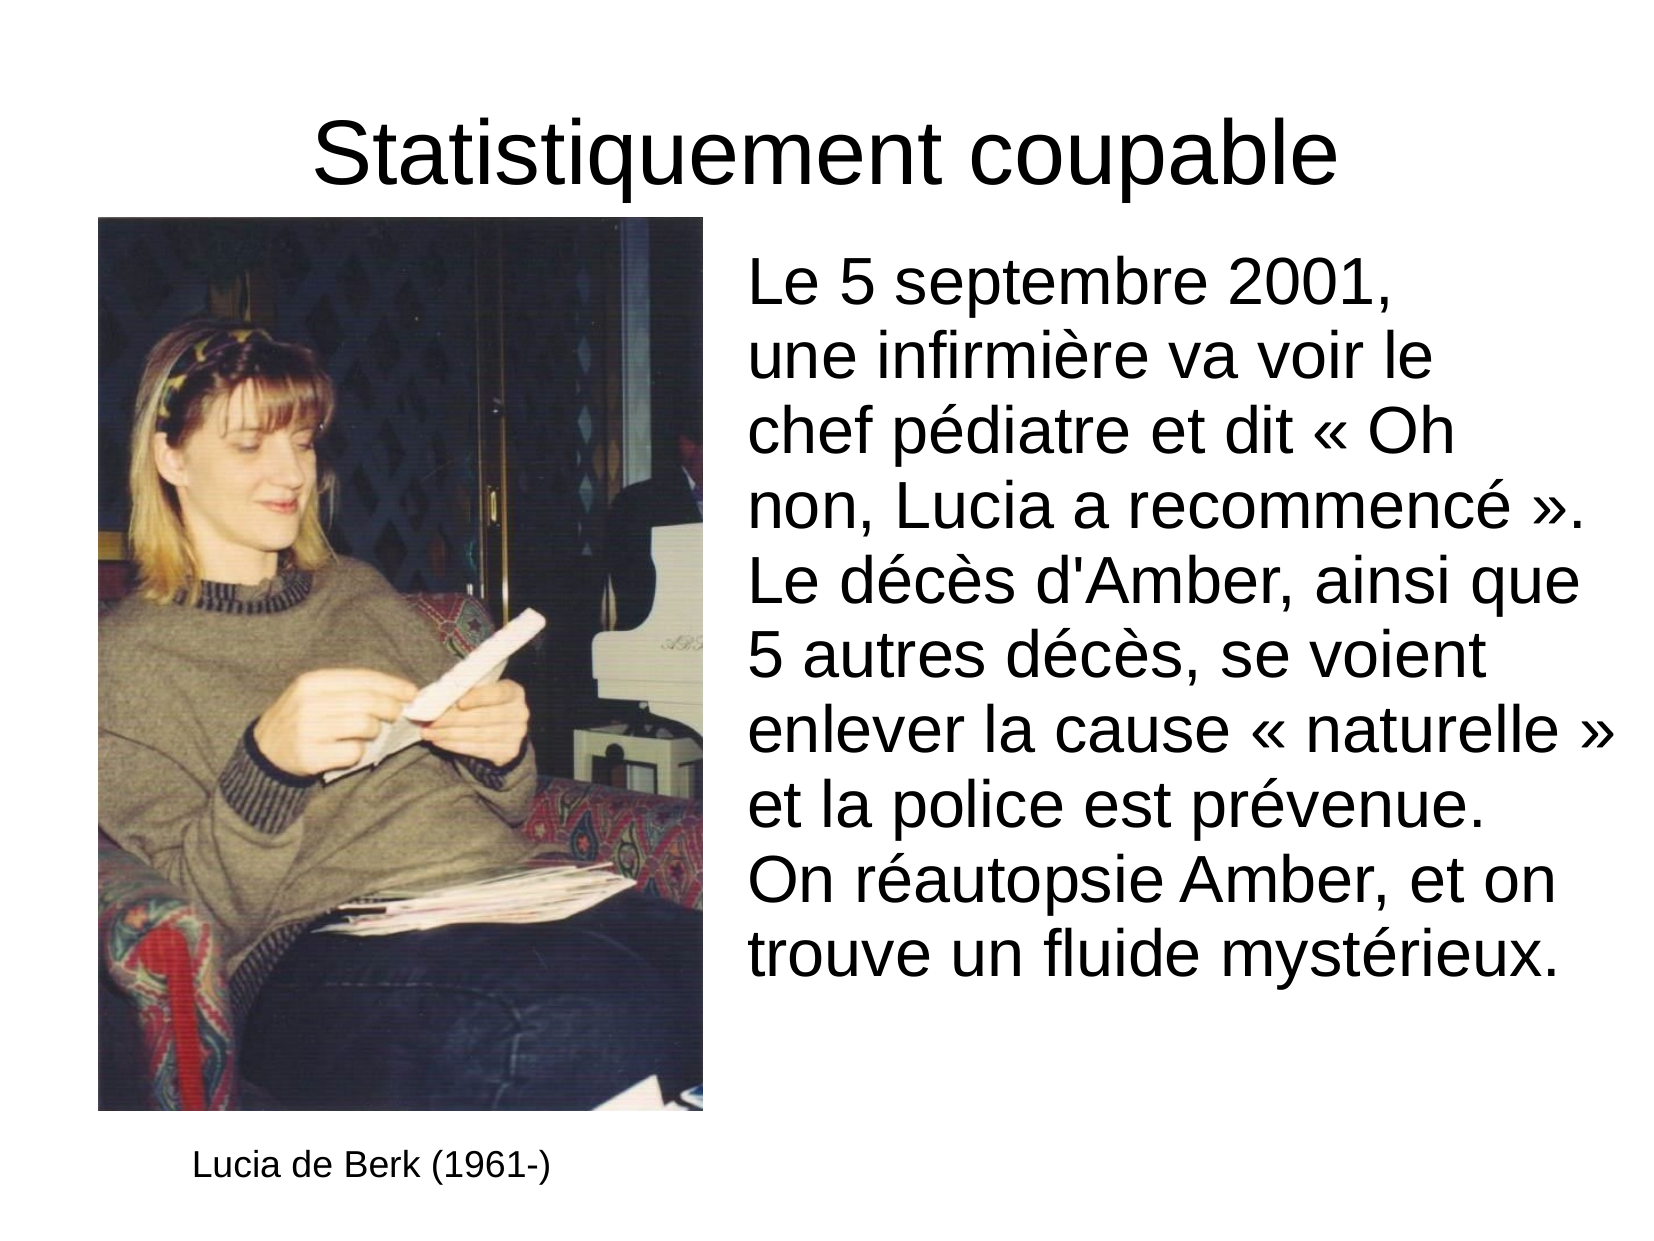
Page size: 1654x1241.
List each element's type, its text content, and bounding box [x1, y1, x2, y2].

text_box Le 5 septembre 2001, une infirmière va voir le chef pédiatre et dit « Oh non, Lucia a recommencé ». Le décès d'Amber, ainsi que 5 autres décès, se voient enlever la cause « naturelle » et la police est prévenue. On réautopsie Amber, et on trouve un fluide mystérieux. [732, 236, 1654, 1074]
title Statistiquement coupable [82, 49, 1571, 257]
picture [98, 217, 703, 1111]
text_box Lucia de Berk (1961-) [177, 1136, 567, 1193]
